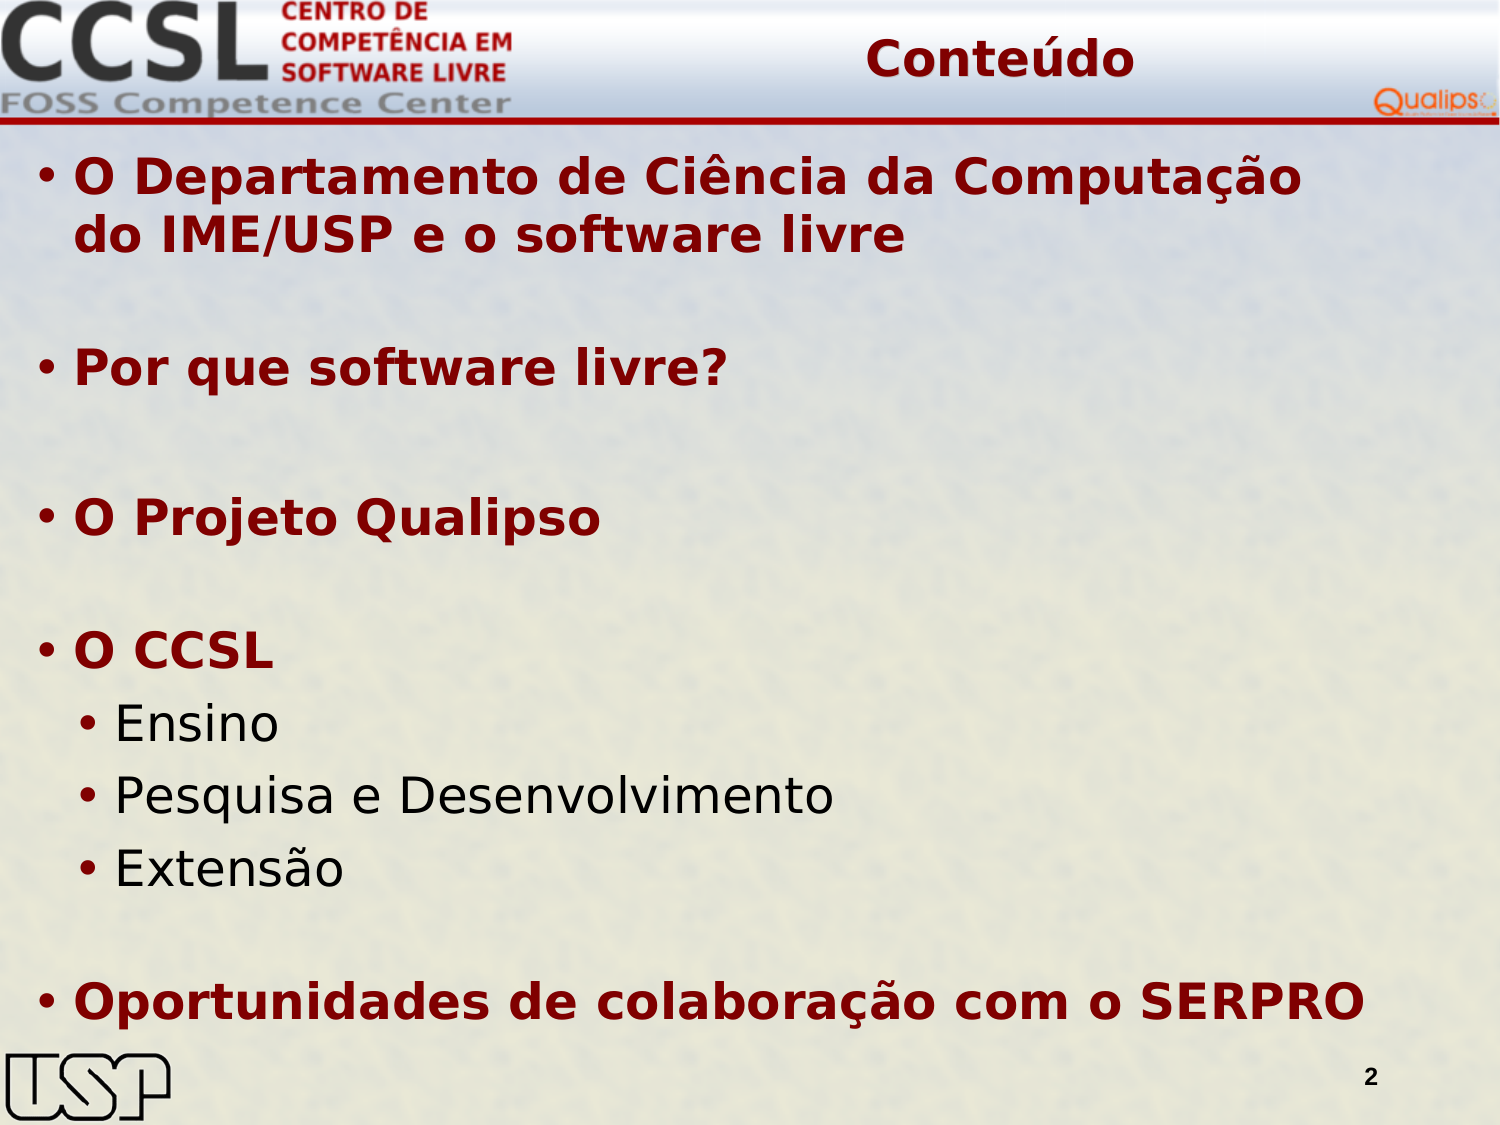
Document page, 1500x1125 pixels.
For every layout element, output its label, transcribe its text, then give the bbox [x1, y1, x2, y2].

title Conteúdo [501, 0, 1500, 119]
picture [0, 0, 1500, 1125]
list O Departamento de Ciência da Computação do IME/USP e o software livre Por que software livre? O Projeto Qualipso O CCSL Ensino Pesquisa e Desenvolvimento Extensão Oportunidades de colaboração com o SERPRO [32, 147, 1447, 1034]
